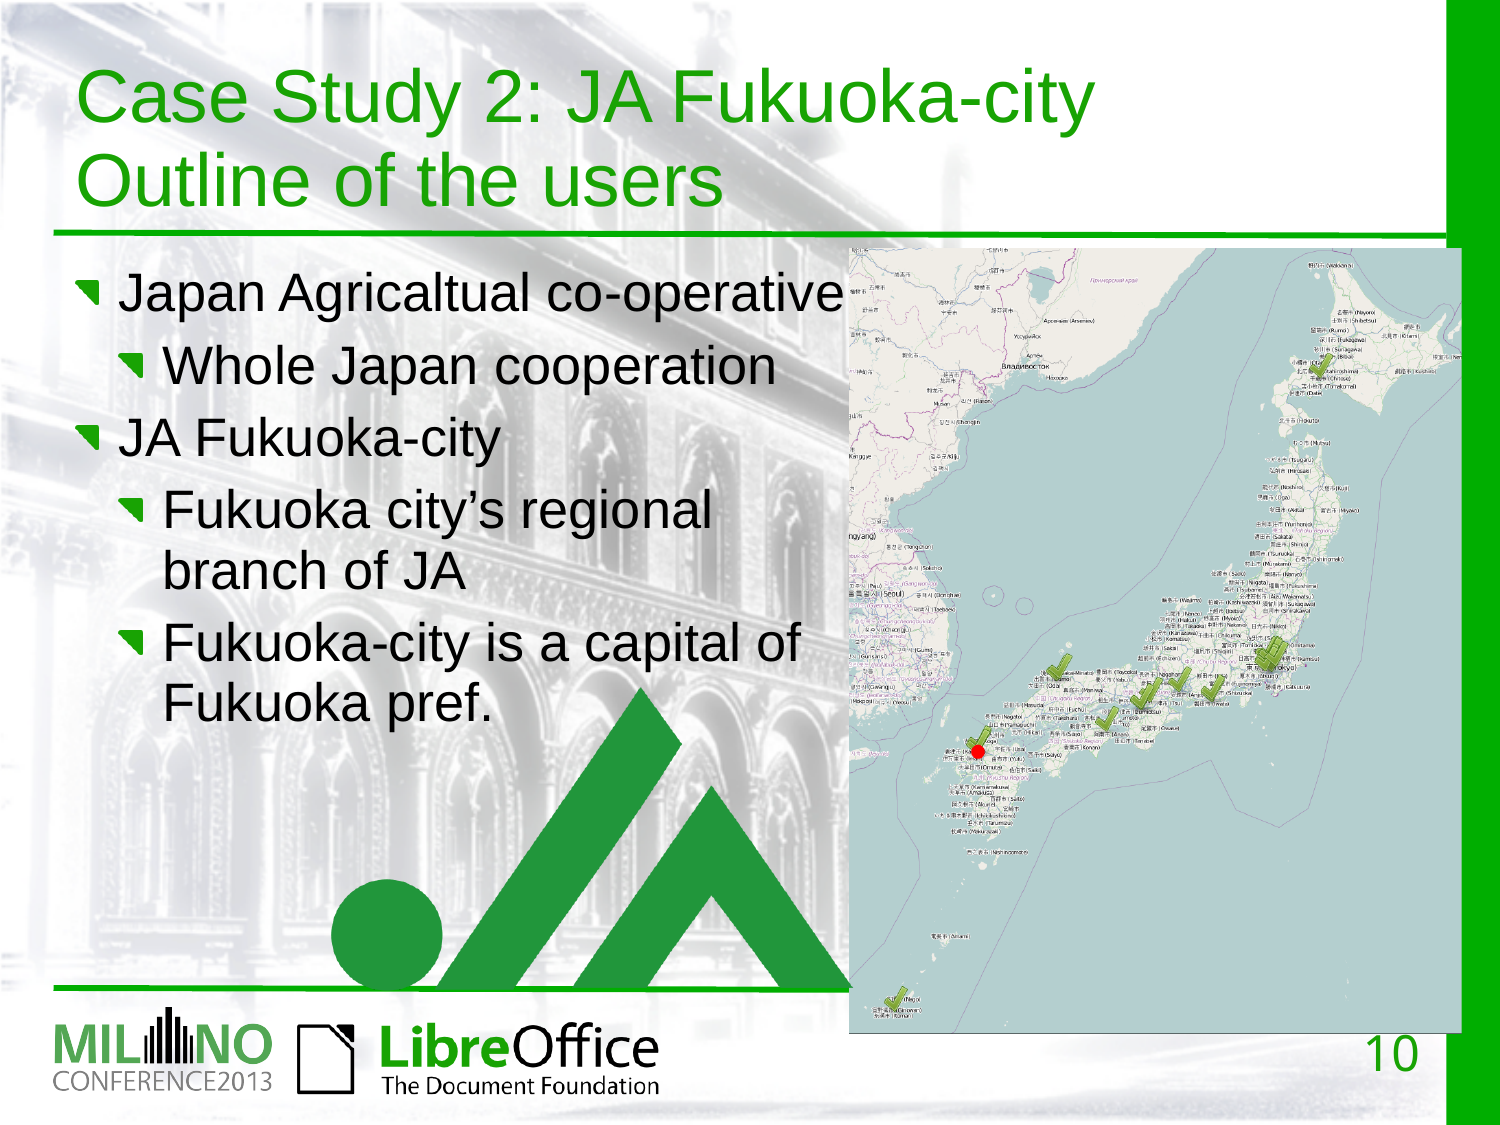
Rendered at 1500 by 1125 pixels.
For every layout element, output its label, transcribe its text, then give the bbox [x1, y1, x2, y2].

list Japan Agricaltual co-operative Whole Japan cooperation JA Fukuoka-city Fukuoka city’s regional branch of JA Fukuoka-city is a capital of Fukuoka pref. [75, 262, 1425, 734]
title Case Study 2: JA Fukuoka-city Outline of the users [75, 54, 1425, 223]
picture [0, 1, 1446, 1125]
text_box [324, 248, 1462, 1034]
